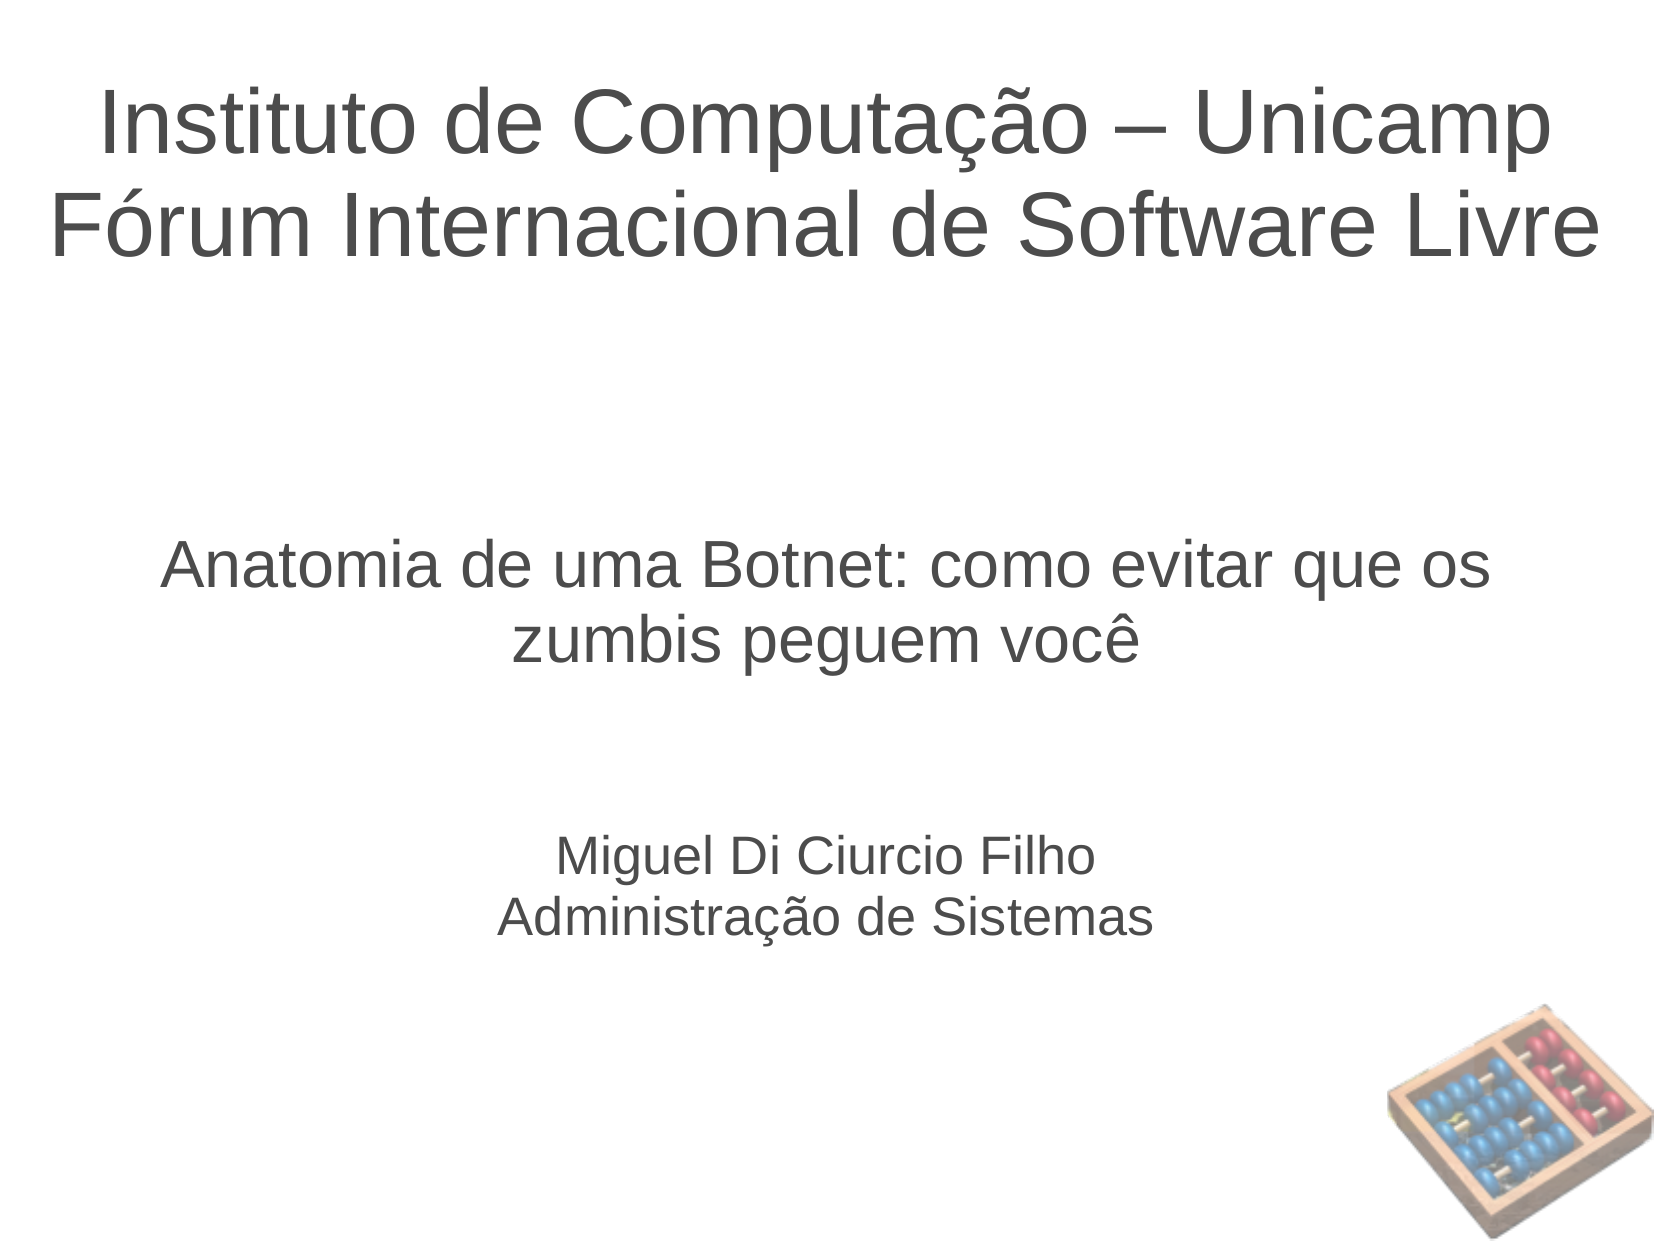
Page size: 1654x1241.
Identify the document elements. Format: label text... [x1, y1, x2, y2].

subtitle Anatomia de uma Botnet: como evitar que os zumbis peguem você Miguel Di Ciurcio Filho Administração de Sistemas [82, 297, 1571, 1102]
title Instituto de Computação – Unicamp Fórum Internacional de Software Livre [41, 59, 1613, 287]
